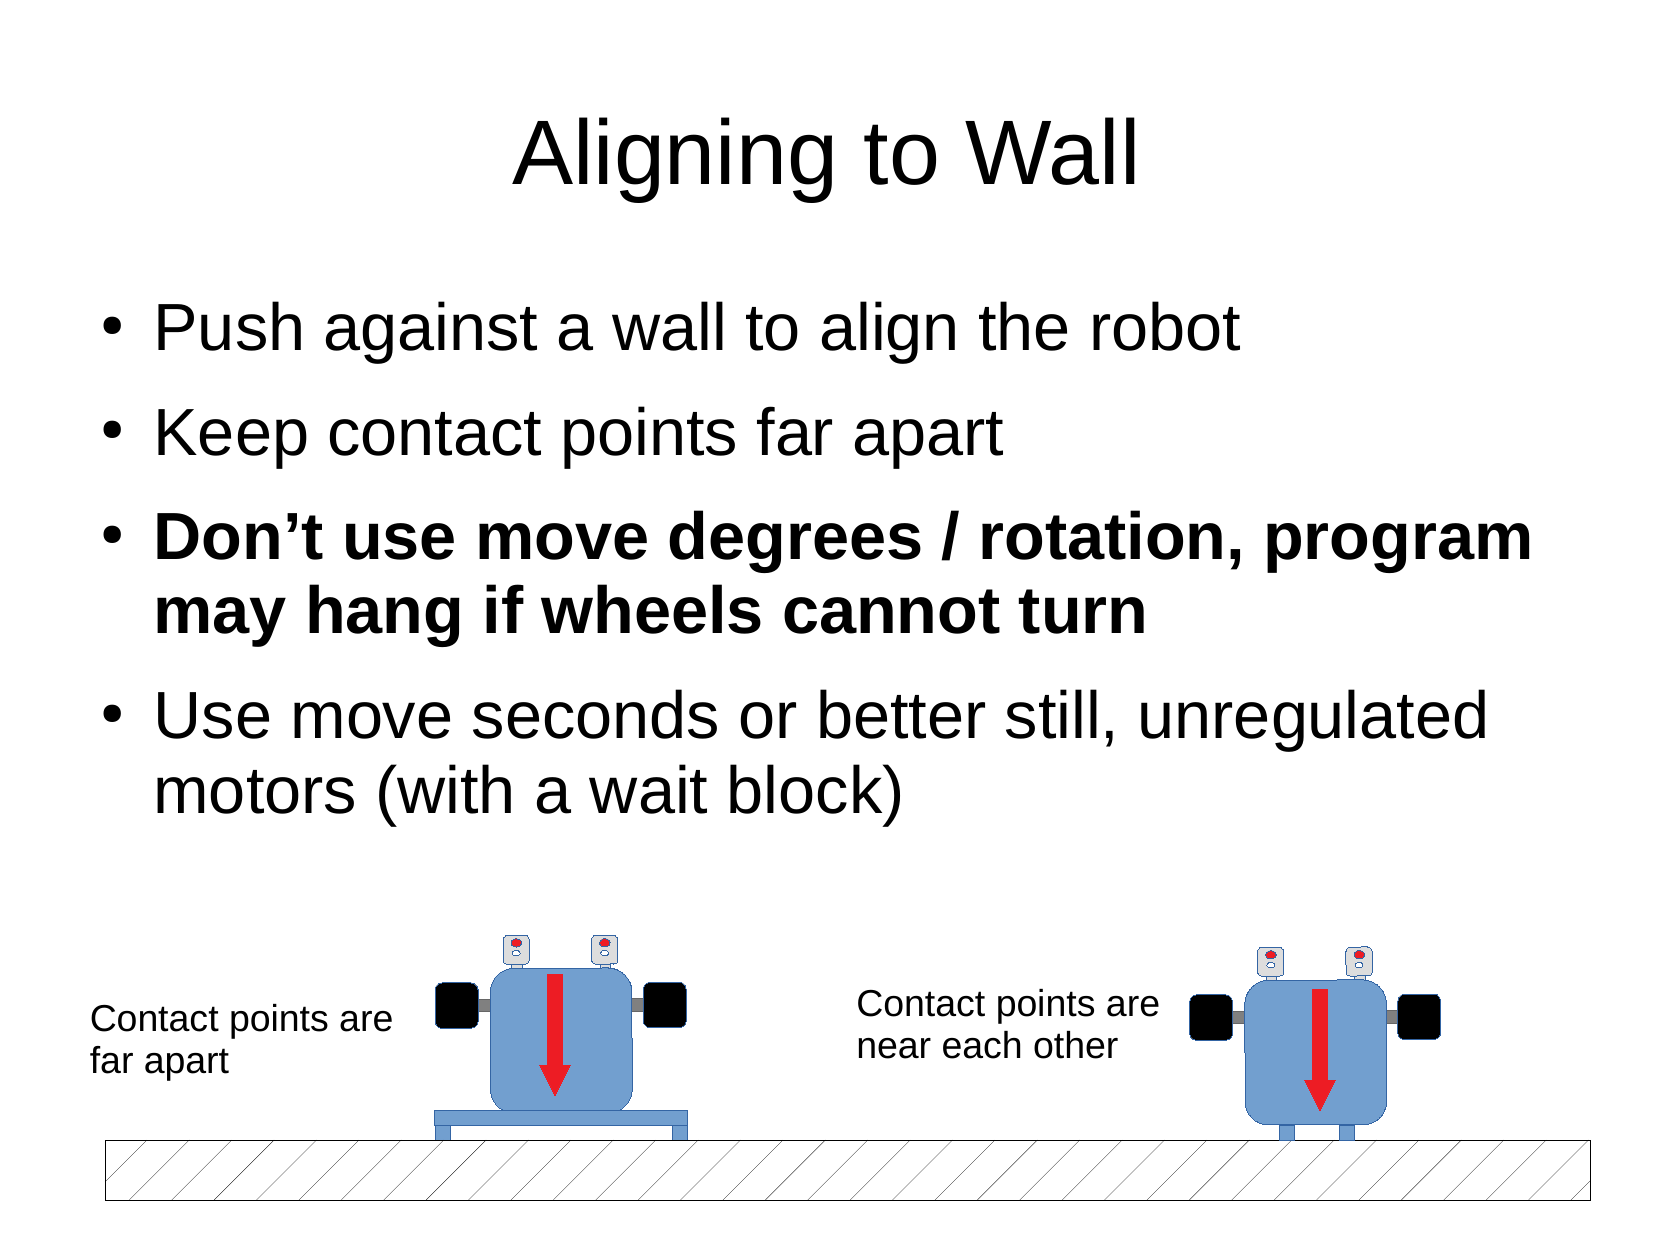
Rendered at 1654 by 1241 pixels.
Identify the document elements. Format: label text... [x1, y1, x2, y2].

text_box Contact points are far apart [75, 990, 421, 1089]
text_box Contact points are near each other [841, 975, 1187, 1074]
list Push against a wall to align the robot Keep contact points far apart Don’t use move degrees / rotation, program may hang if wheels cannot turn Use move seconds or better still, unregulated motors (with a wait block) [82, 290, 1571, 856]
title Aligning to Wall [82, 49, 1571, 257]
text_box [105, 935, 1591, 1201]
